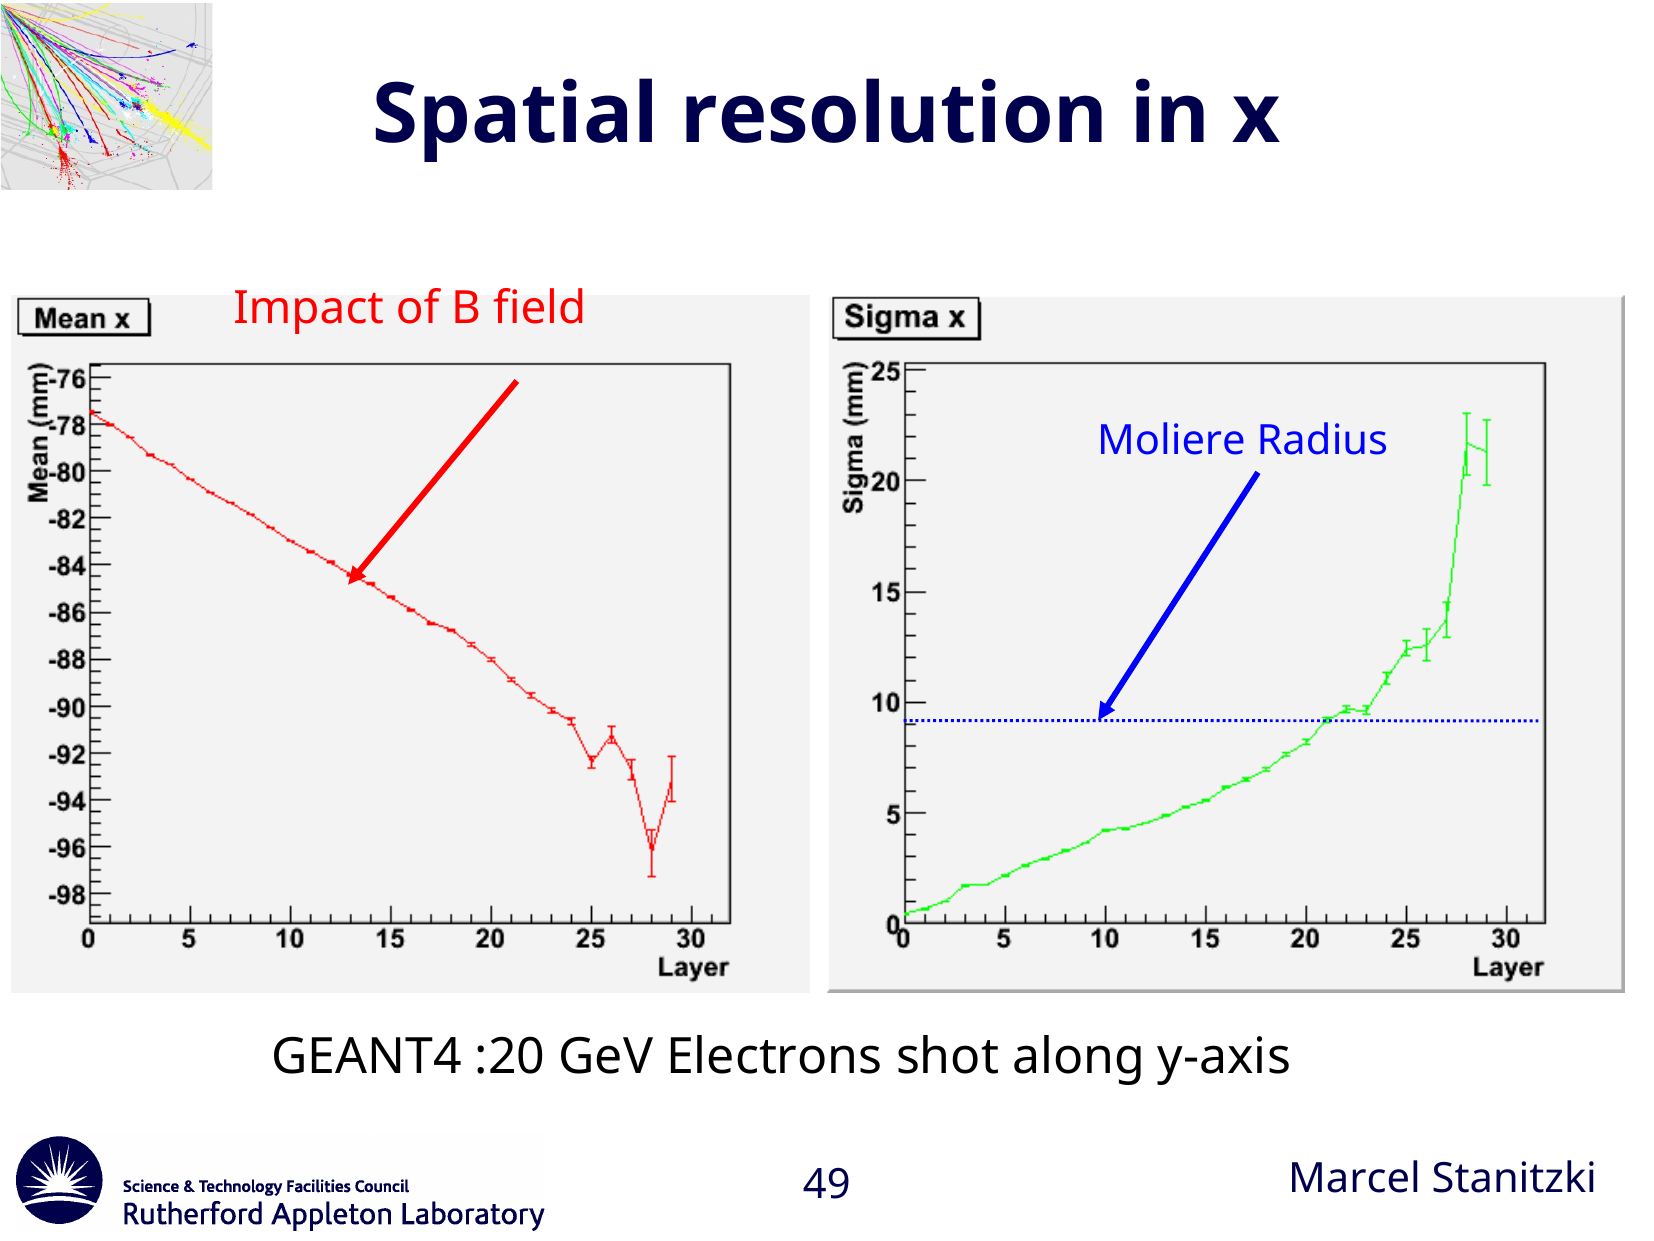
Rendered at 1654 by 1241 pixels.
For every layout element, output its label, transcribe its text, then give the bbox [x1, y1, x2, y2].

text_box Moliere Radius [1082, 400, 1418, 467]
text_box GEANT4 :20 GeV Electrons shot along y-axis [256, 1011, 1397, 1087]
picture [14, 1133, 545, 1231]
text_box Impact of B field [215, 262, 633, 340]
picture [0, 3, 213, 190]
picture [826, 294, 1625, 993]
picture [11, 295, 810, 993]
title Spatial resolution in x [203, 5, 1451, 213]
